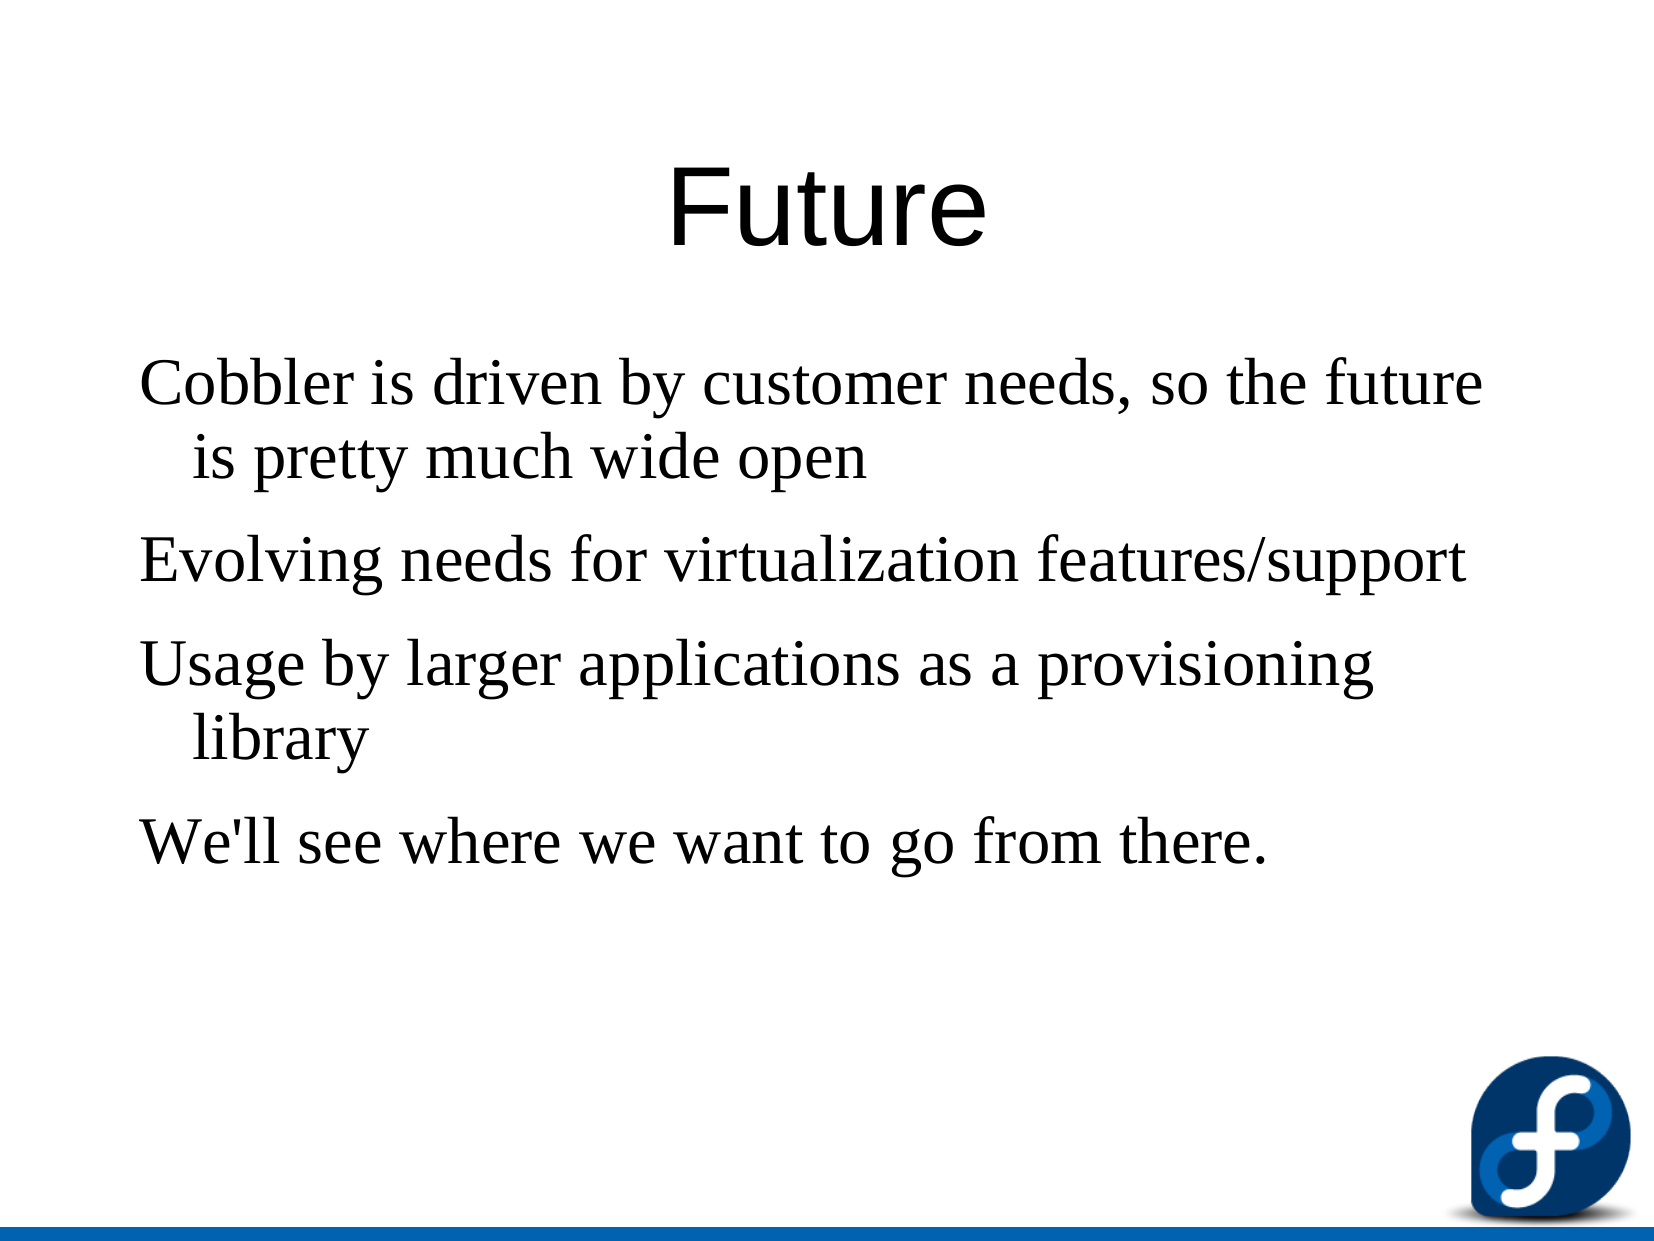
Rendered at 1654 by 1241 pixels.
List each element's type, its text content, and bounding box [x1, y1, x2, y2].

list Cobbler is driven by customer needs, so the future is pretty much wide open Evolving needs for virtualization features/support Usage by larger applications as a provisioning library We'll see where we want to go from there. [121, 344, 1534, 1127]
title Future [121, 102, 1534, 310]
picture [1438, 1055, 1645, 1229]
